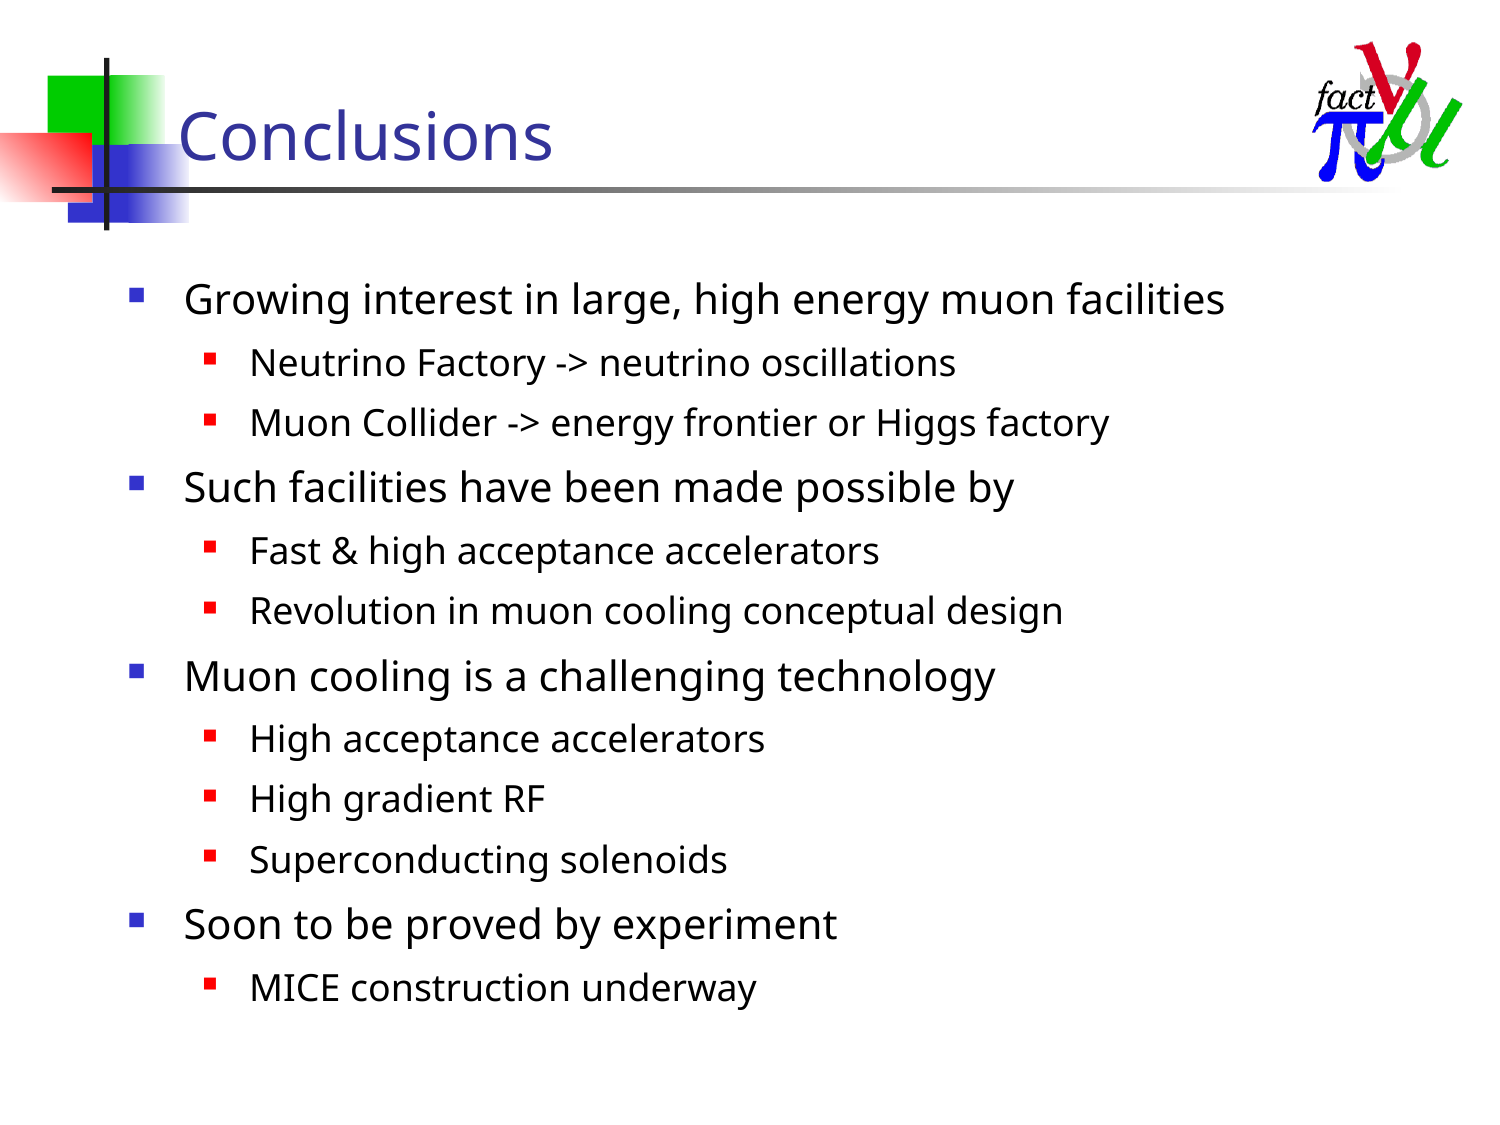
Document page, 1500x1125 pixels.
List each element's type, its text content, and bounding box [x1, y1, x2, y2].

picture [1441, 41, 1463, 188]
title Conclusions [162, 0, 1441, 188]
list Growing interest in large, high energy muon facilities Neutrino Factory -> neutrino oscillations Muon Collider -> energy frontier or Higgs factory Such facilities have been made possible by Fast & high acceptance accelerators Revolution in muon cooling conceptual design Muon cooling is a challenging technology High acceptance accelerators High gradient RF Superconducting solenoids Soon to be proved by experiment MICE construction underway [112, 262, 1388, 1038]
